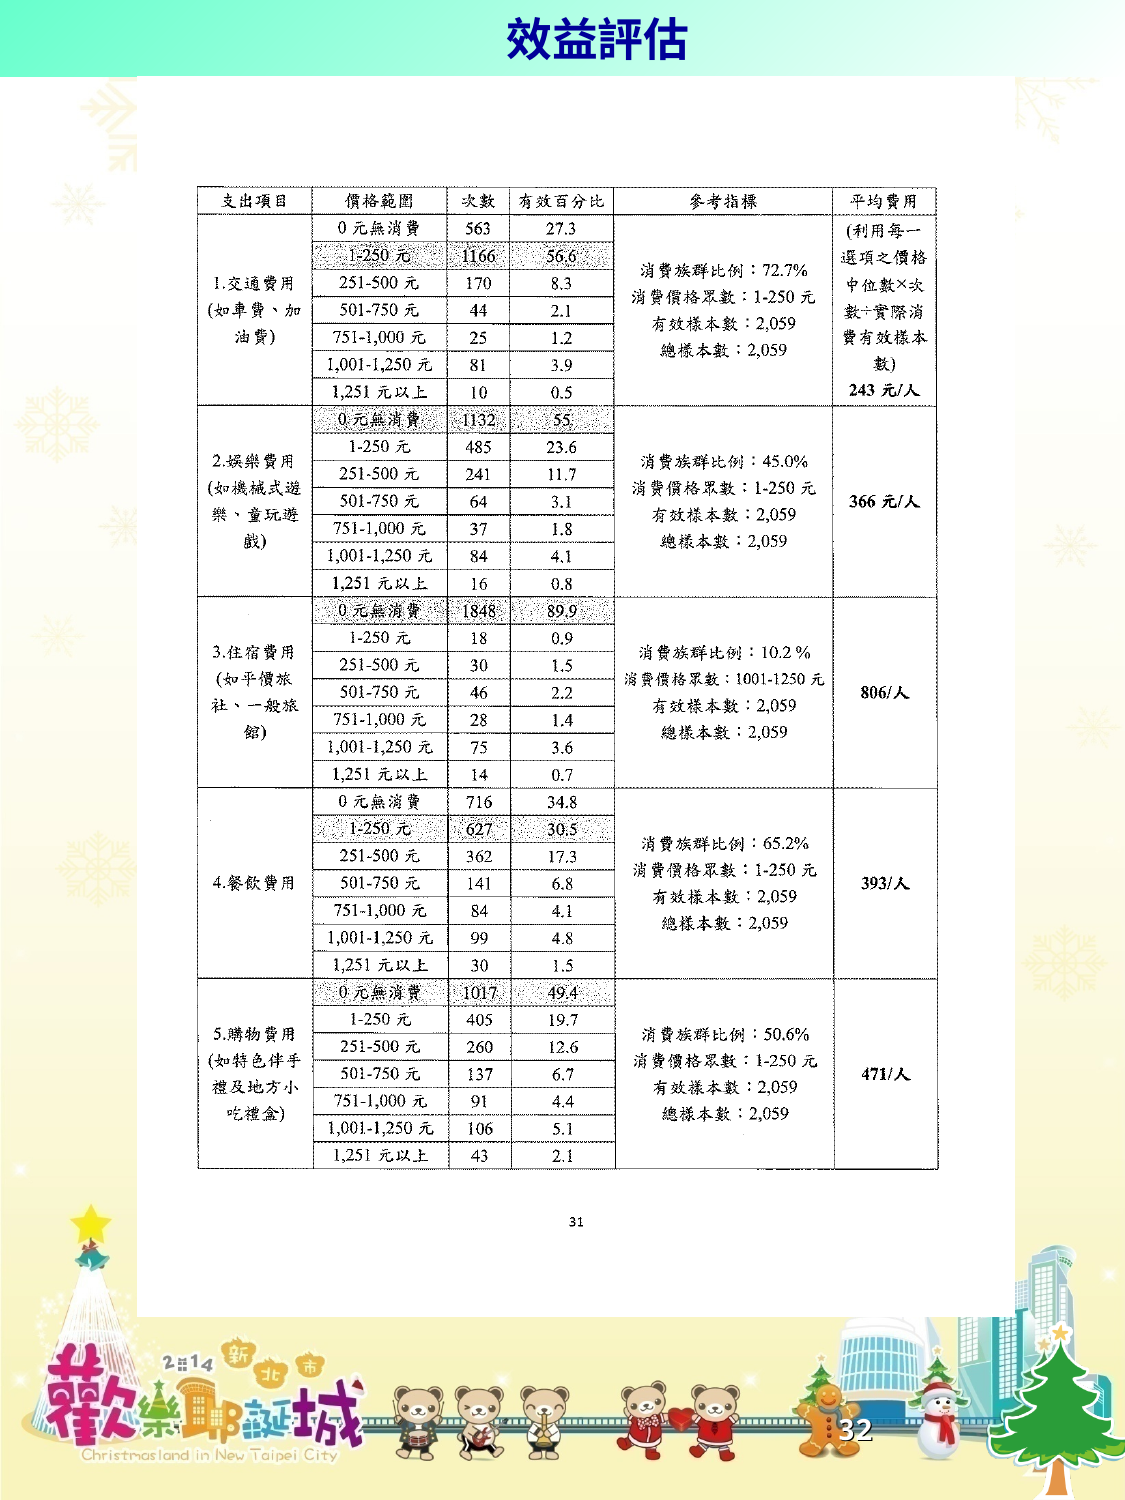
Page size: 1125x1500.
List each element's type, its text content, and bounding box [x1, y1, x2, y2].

title 效益評估 [196, 0, 1000, 76]
picture [137, 76, 1015, 1317]
text_box 32 [822, 1390, 1085, 1471]
